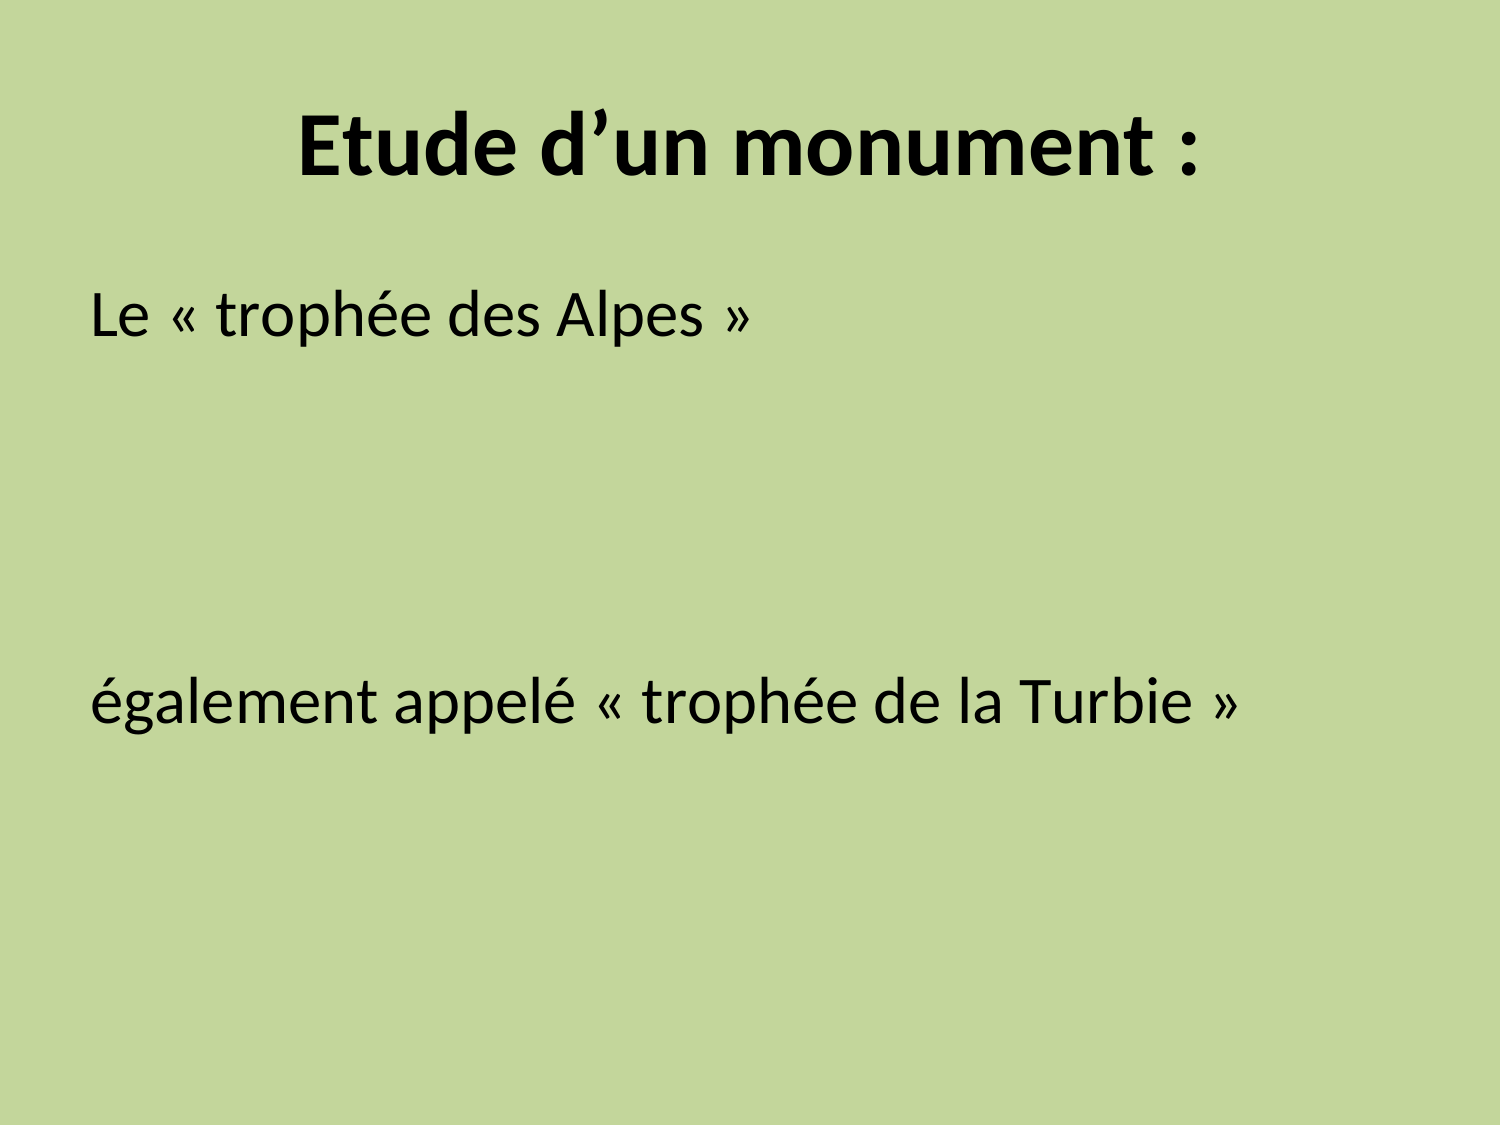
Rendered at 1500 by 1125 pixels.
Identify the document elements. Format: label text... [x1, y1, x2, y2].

title Etude d’un monument : [75, 45, 1426, 233]
list Le « trophée des Alpes » également appelé « trophée de la Turbie » [75, 262, 1426, 941]
